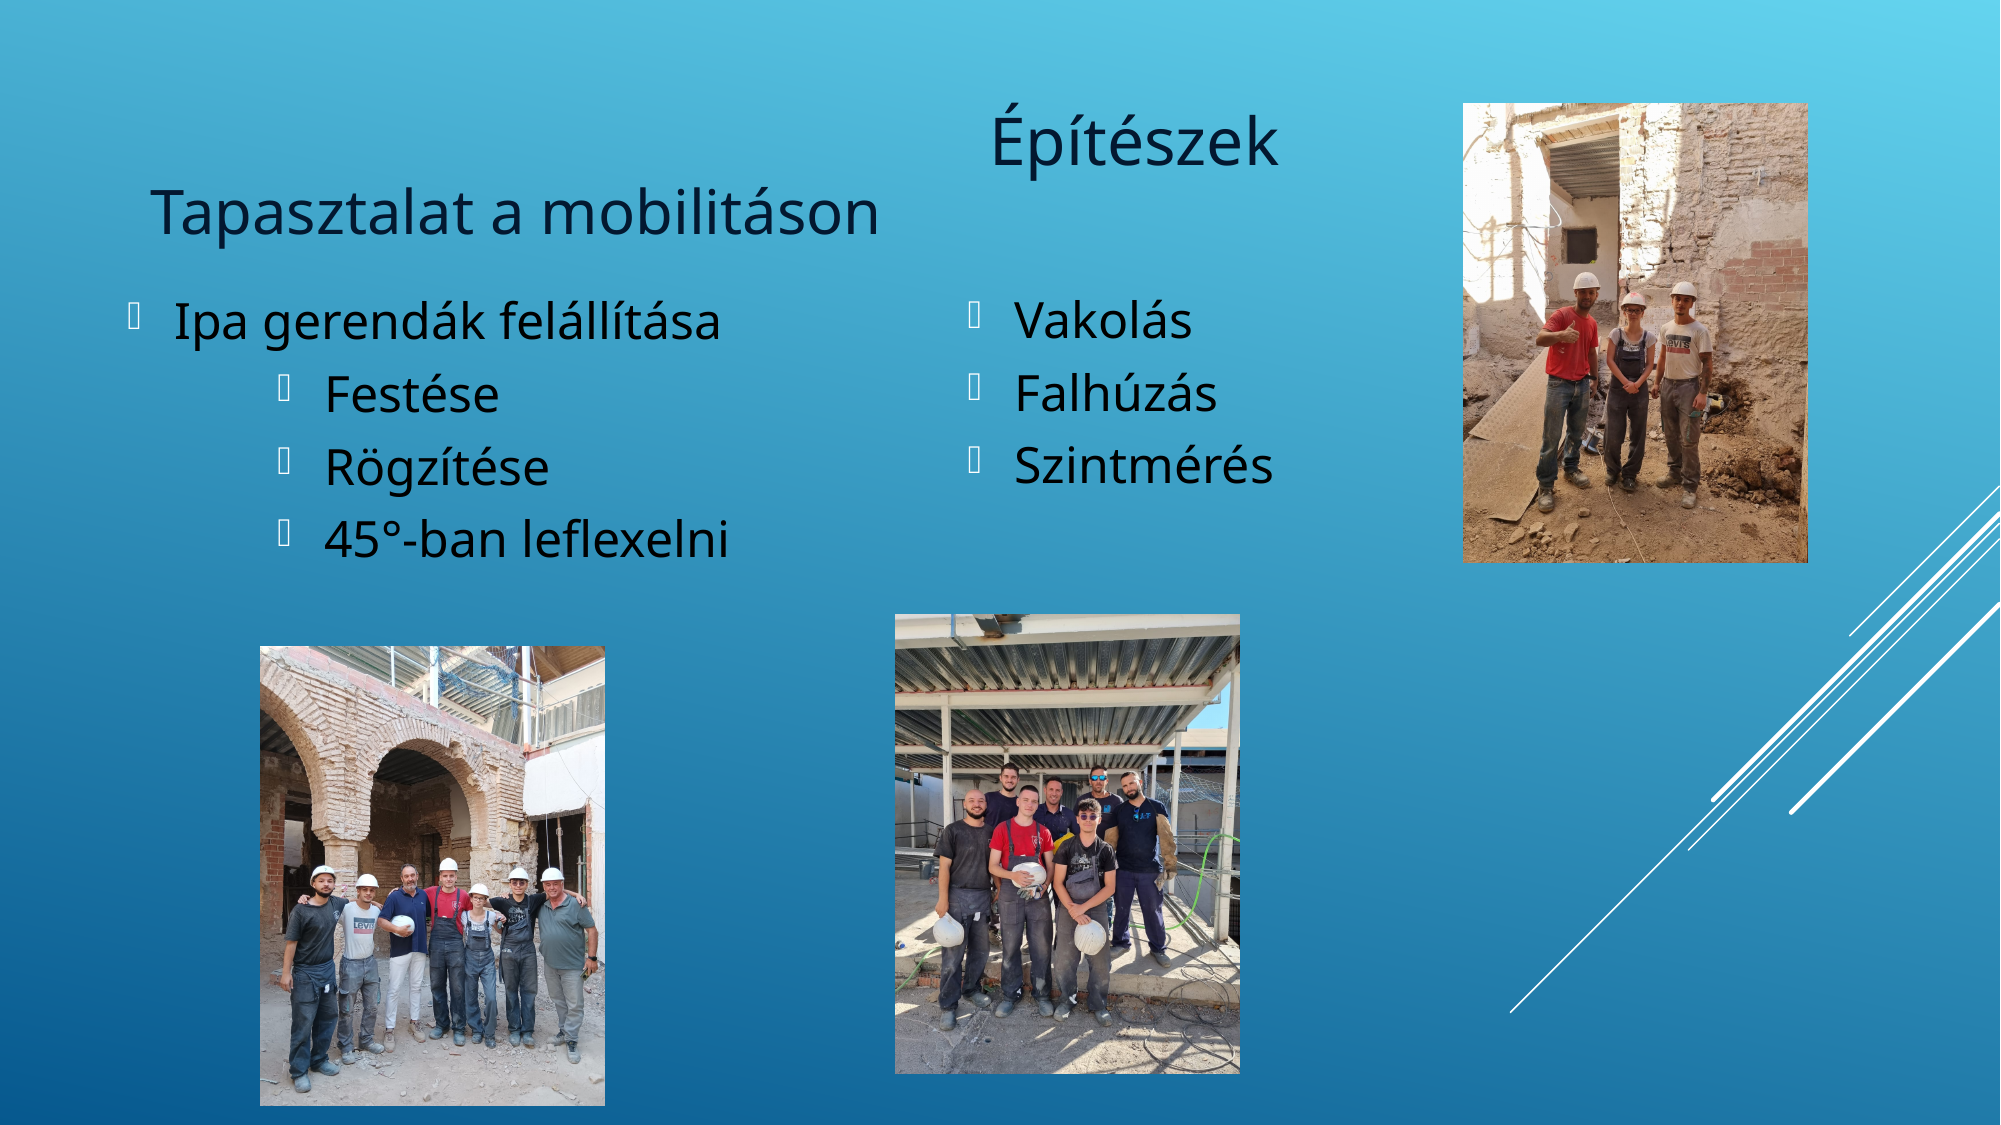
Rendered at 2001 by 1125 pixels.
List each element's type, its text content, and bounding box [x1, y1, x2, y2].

list Tapasztalat a mobilitáson [135, 103, 899, 254]
picture [895, 614, 1240, 1074]
list Vakolás Falhúzás Szintmérés [952, 280, 1762, 705]
picture [260, 647, 605, 1106]
list Építészek [974, 92, 1740, 187]
picture [1463, 103, 1808, 563]
list Ipa gerendák felállítása Festése Rögzítése 45°-ban leflexelni [112, 282, 923, 706]
